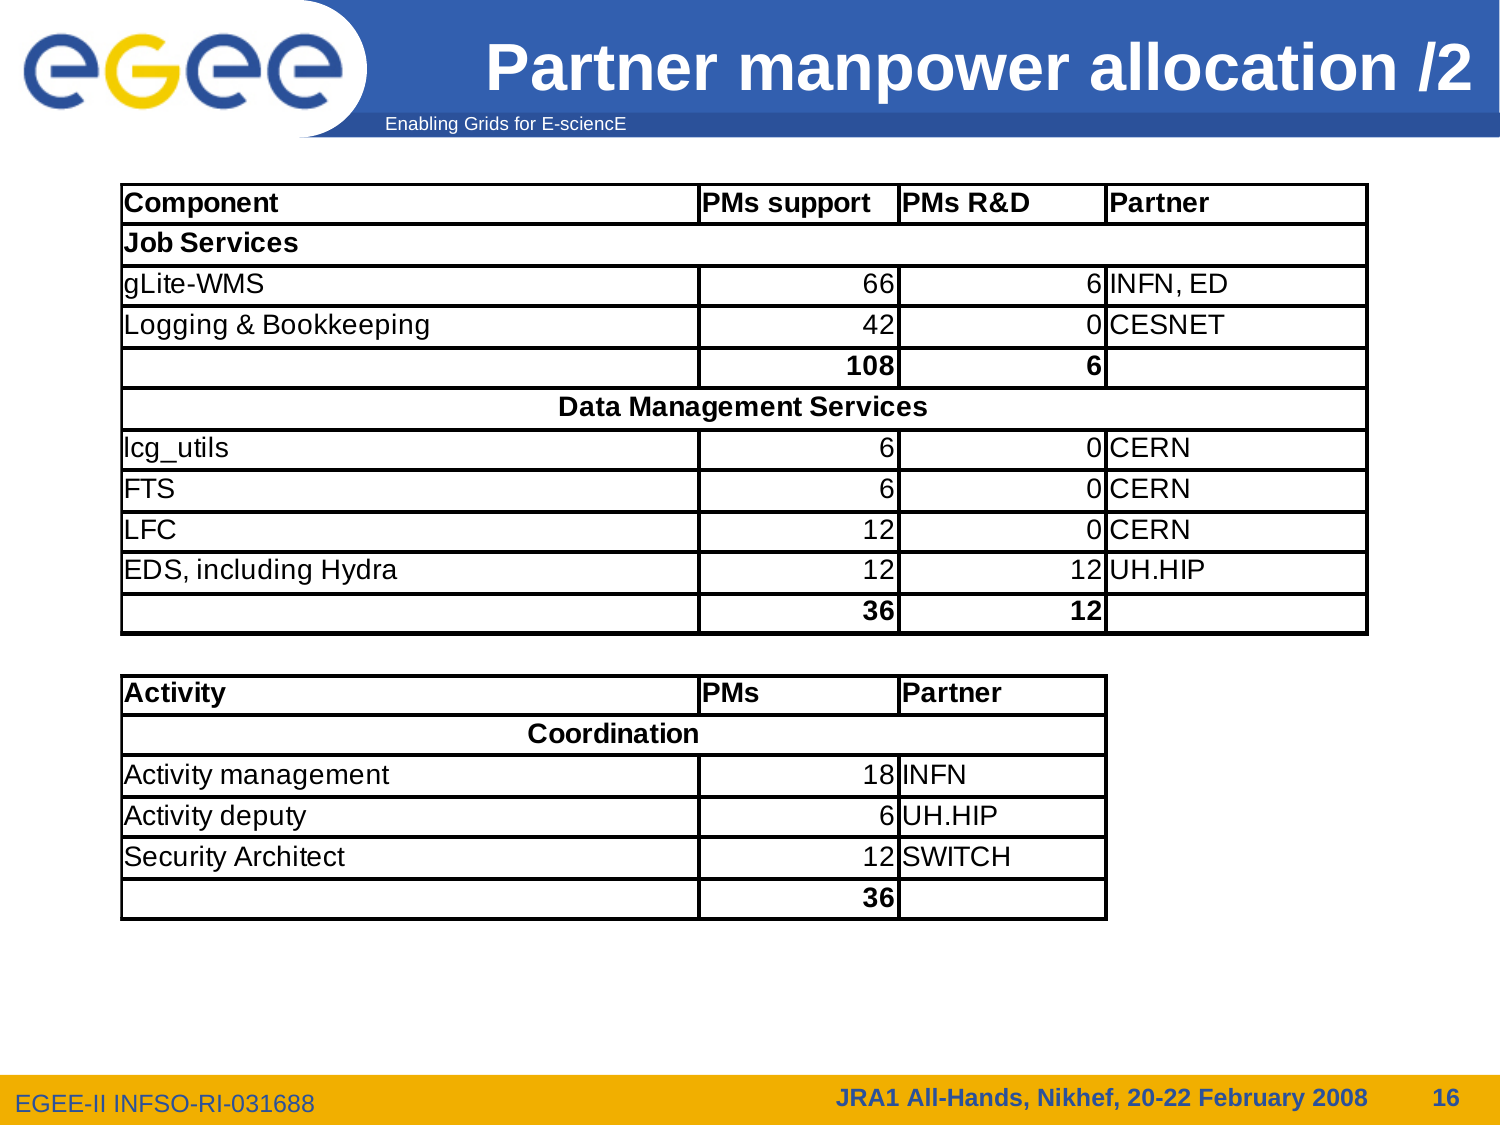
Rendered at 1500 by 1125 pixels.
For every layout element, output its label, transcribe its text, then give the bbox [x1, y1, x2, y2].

chart [120, 183, 1371, 1046]
title Partner manpower allocation /2 [369, 0, 1475, 148]
picture [18, 30, 349, 112]
